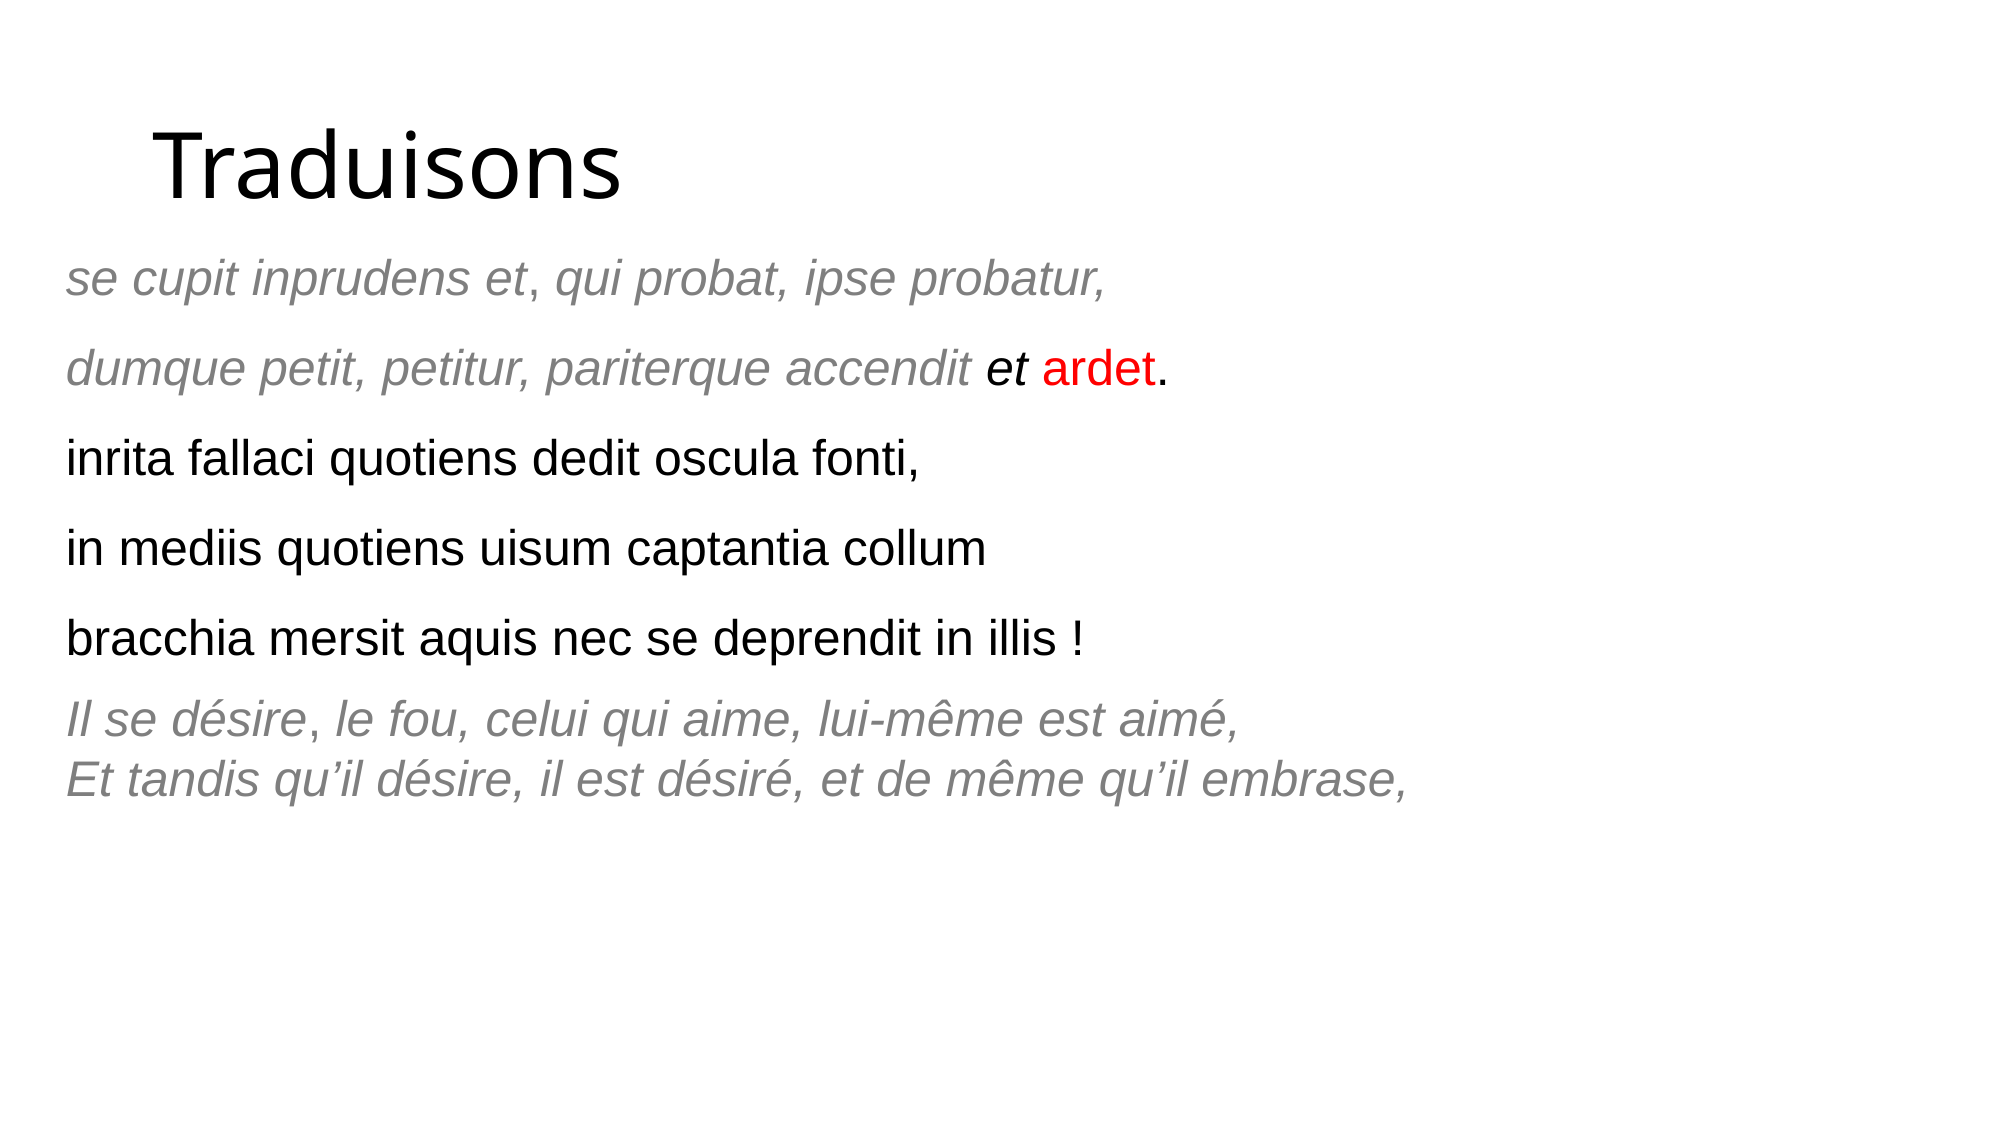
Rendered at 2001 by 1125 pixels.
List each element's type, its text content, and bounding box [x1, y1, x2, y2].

list se cupit inprudens et, qui probat, ipse probatur, dumque petit, petitur, pariterque accendit et ardet. inrita fallaci quotiens dedit oscula fonti, in mediis quotiens uisum captantia collum bracchia mersit aquis nec se deprendit in illis ! Il se désire, le fou, celui qui aime, lui-même est aimé, Et tandis qu’il désire, il est désiré, et de même qu’il embrase, [50, 207, 2000, 1083]
title Traduisons [137, 59, 1863, 207]
